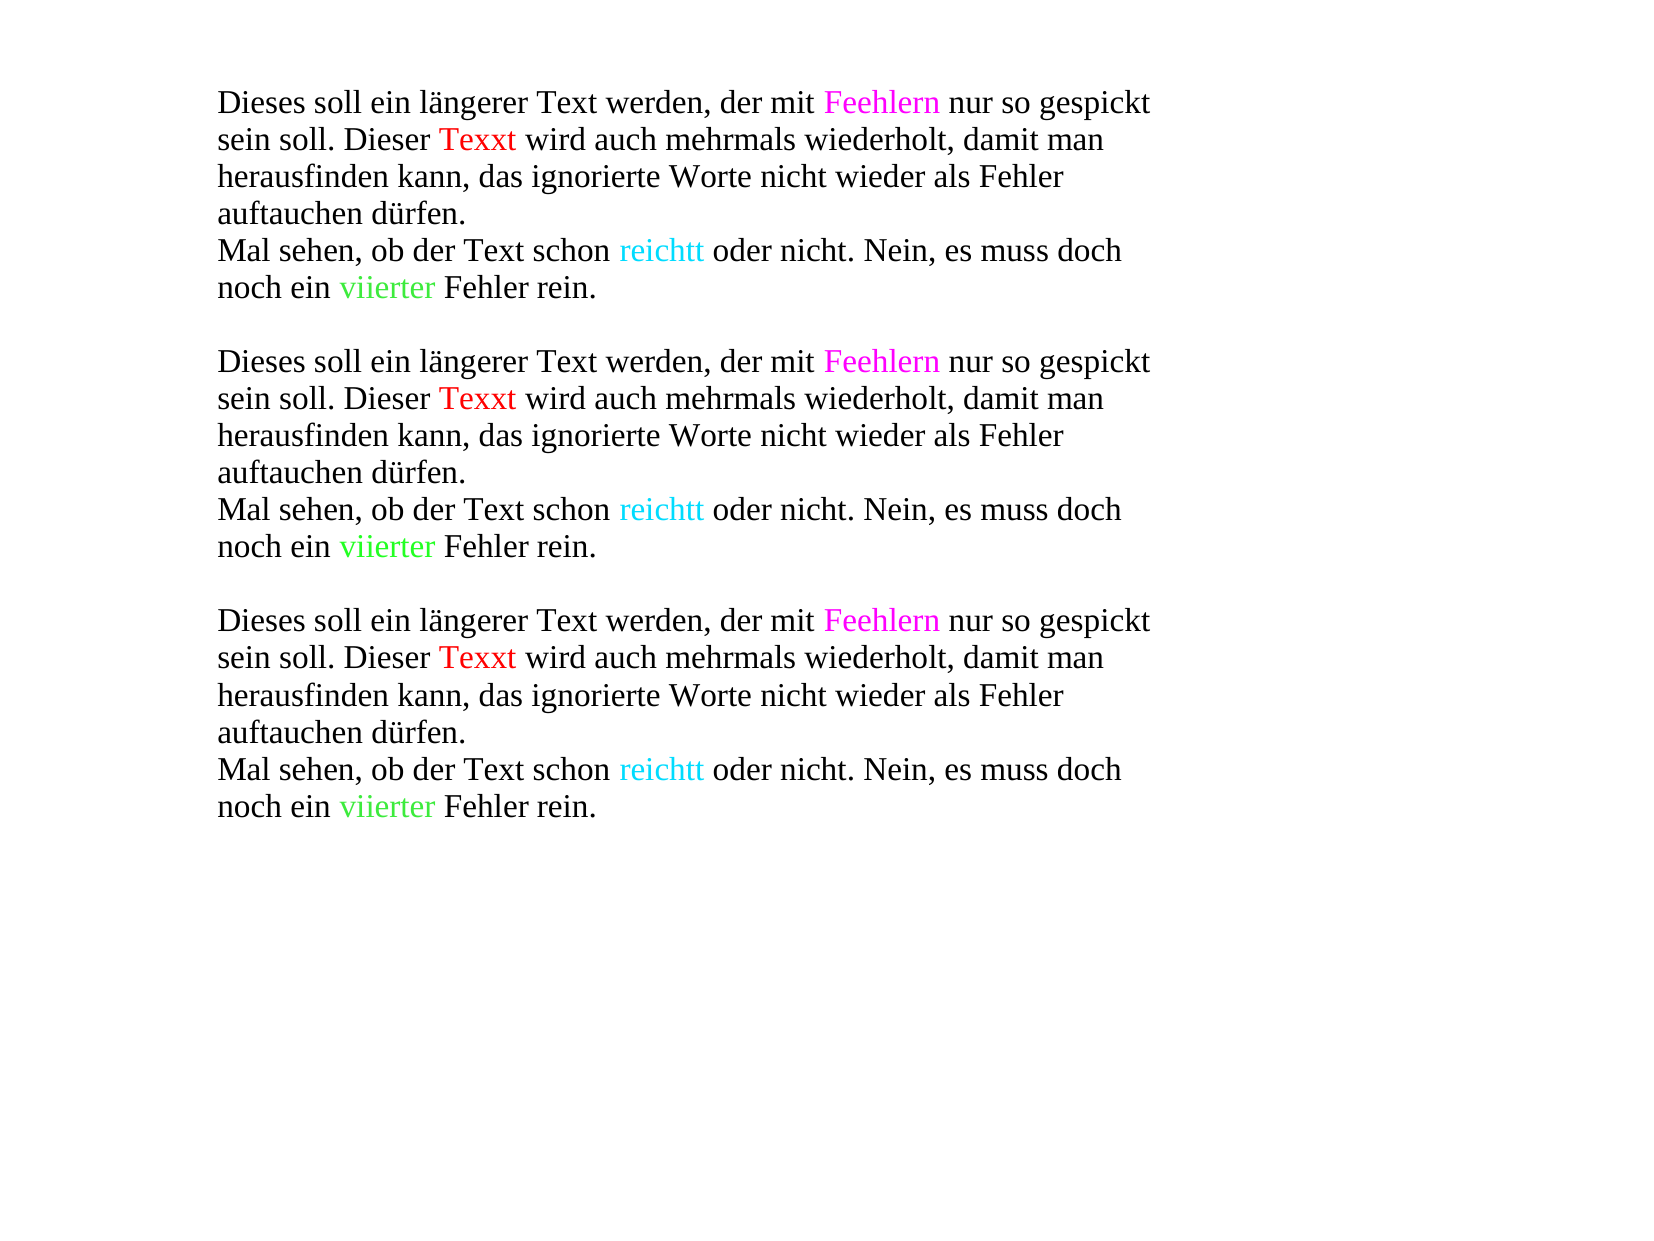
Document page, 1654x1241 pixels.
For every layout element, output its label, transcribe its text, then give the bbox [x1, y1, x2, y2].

text_box Dieses soll ein längerer Text werden, der mit Feehlern nur so gespickt sein soll. Dieser Texxt wird auch mehrmals wiederholt, damit man herausfinden kann, das ignorierte Worte nicht wieder als Fehler auftauchen dürfen. Mal sehen, ob der Text schon reichtt oder nicht. Nein, es muss doch noch ein viierter Fehler rein. Dieses soll ein längerer Text werden, der mit Feehlern nur so gespickt sein soll. Dieser Texxt wird auch mehrmals wiederholt, damit man herausfinden kann, das ignorierte Worte nicht wieder als Fehler auftauchen dürfen. Mal sehen, ob der Text schon reichtt oder nicht. Nein, es muss doch noch ein viierter Fehler rein. Dieses soll ein längerer Text werden, der mit Feehlern nur so gespickt sein soll. Dieser Texxt wird auch mehrmals wiederholt, damit man herausfinden kann, das ignorierte Worte nicht wieder als Fehler auftauchen dürfen. Mal sehen, ob der Text schon reichtt oder nicht. Nein, es muss doch noch ein viierter Fehler rein. [217, 83, 1171, 1169]
